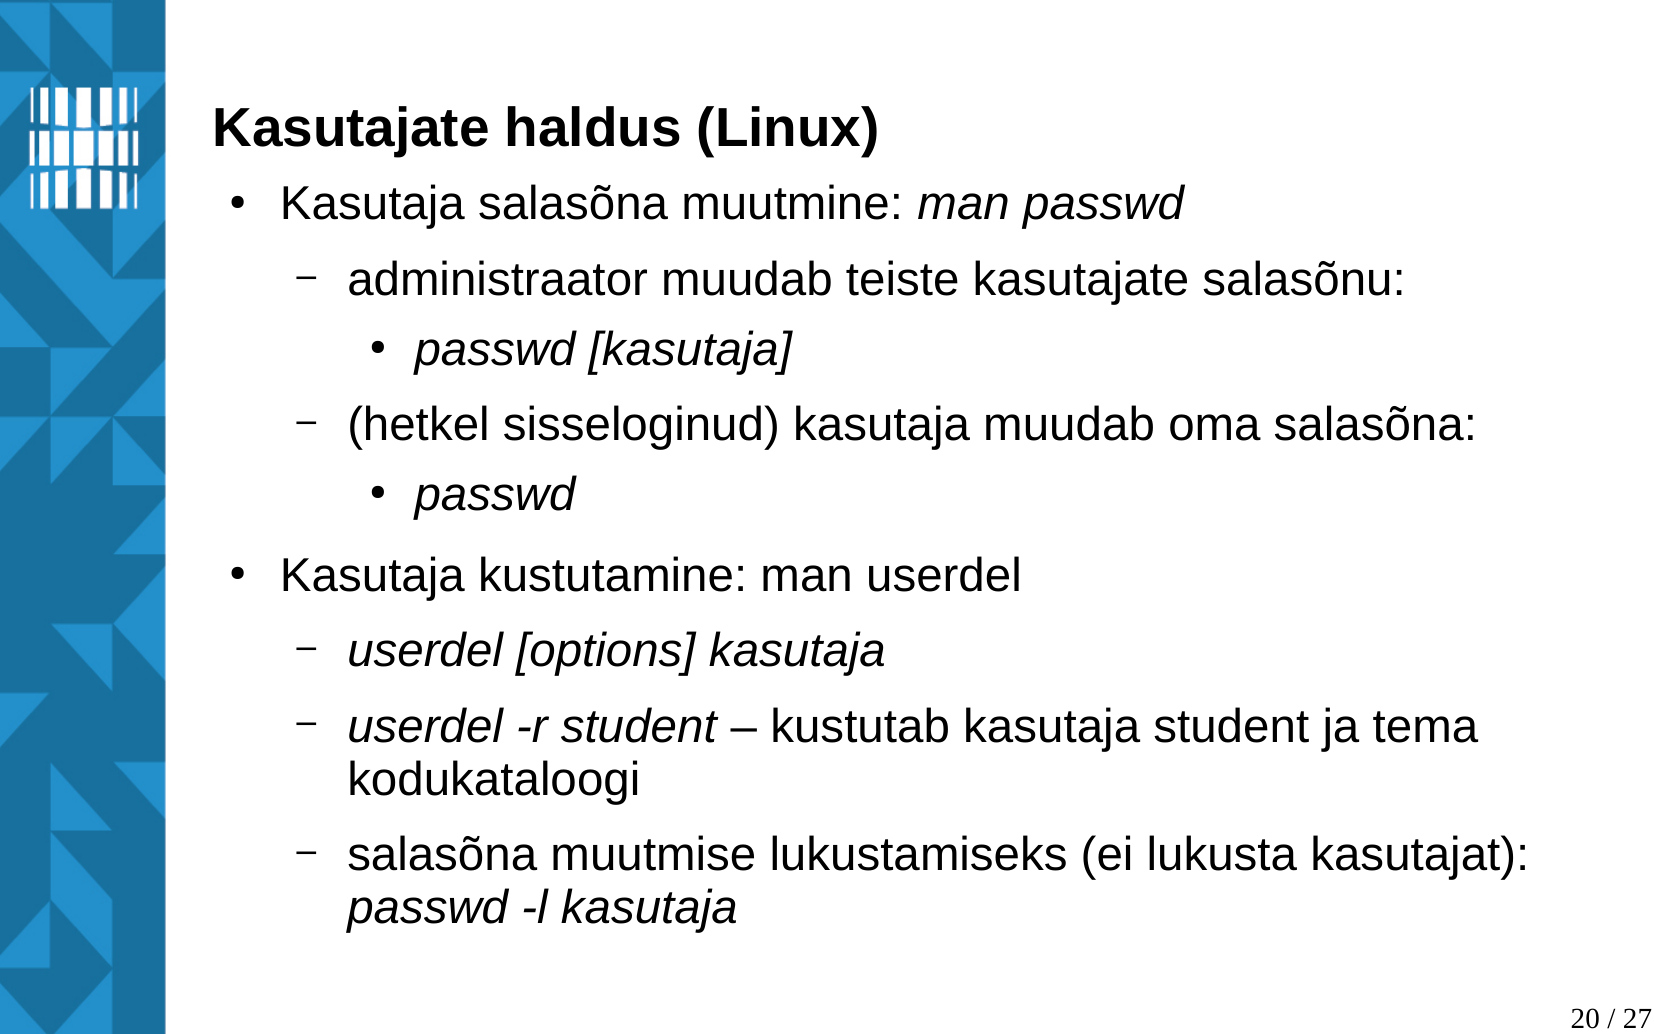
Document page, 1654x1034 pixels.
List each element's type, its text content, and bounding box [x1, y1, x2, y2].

list Kasutaja salasõna muutmine: man passwd administraator muudab teiste kasutajate salasõnu: passwd [kasutaja] (hetkel sisseloginud) kasutaja muudab oma salasõna: passwd Kasutaja kustutamine: man userdel userdel [options] kasutaja userdel -r student – kustutab kasutaja student ja tema kodukataloogi salasõna muutmise lukustamiseks (ei lukusta kasutajat): passwd -l kasutaja [212, 176, 1595, 944]
title Kasutajate haldus (Linux) [212, 41, 1536, 176]
